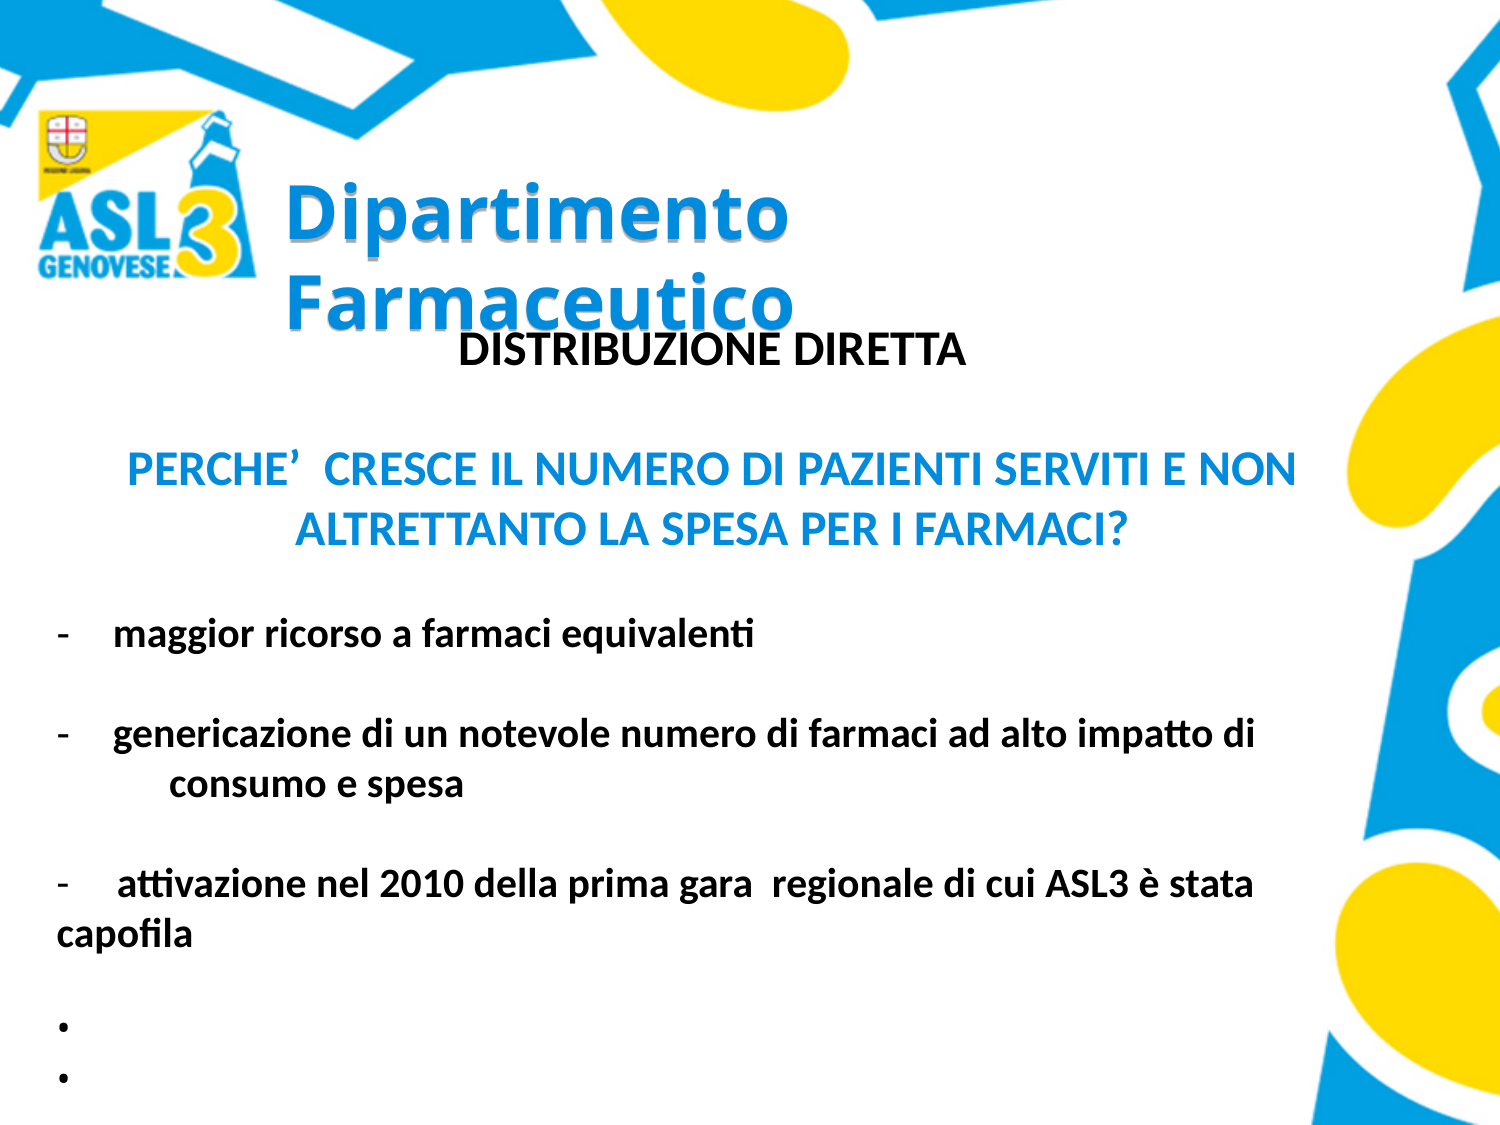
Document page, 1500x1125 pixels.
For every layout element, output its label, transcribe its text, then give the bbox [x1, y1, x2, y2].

title Dipartimento Farmaceutico [268, 157, 1331, 274]
text_box DISTRIBUZIONE DIRETTA PERCHE’ CRESCE IL NUMERO DI PAZIENTI SERVITI E NON ALTRETTANTO LA SPESA PER I FARMACI? maggior ricorso a farmaci equivalenti genericazione di un notevole numero di farmaci ad alto impatto di consumo e spesa - attivazione nel 2010 della prima gara regionale di cui ASL3 è stata capofila [41, 308, 1415, 1056]
